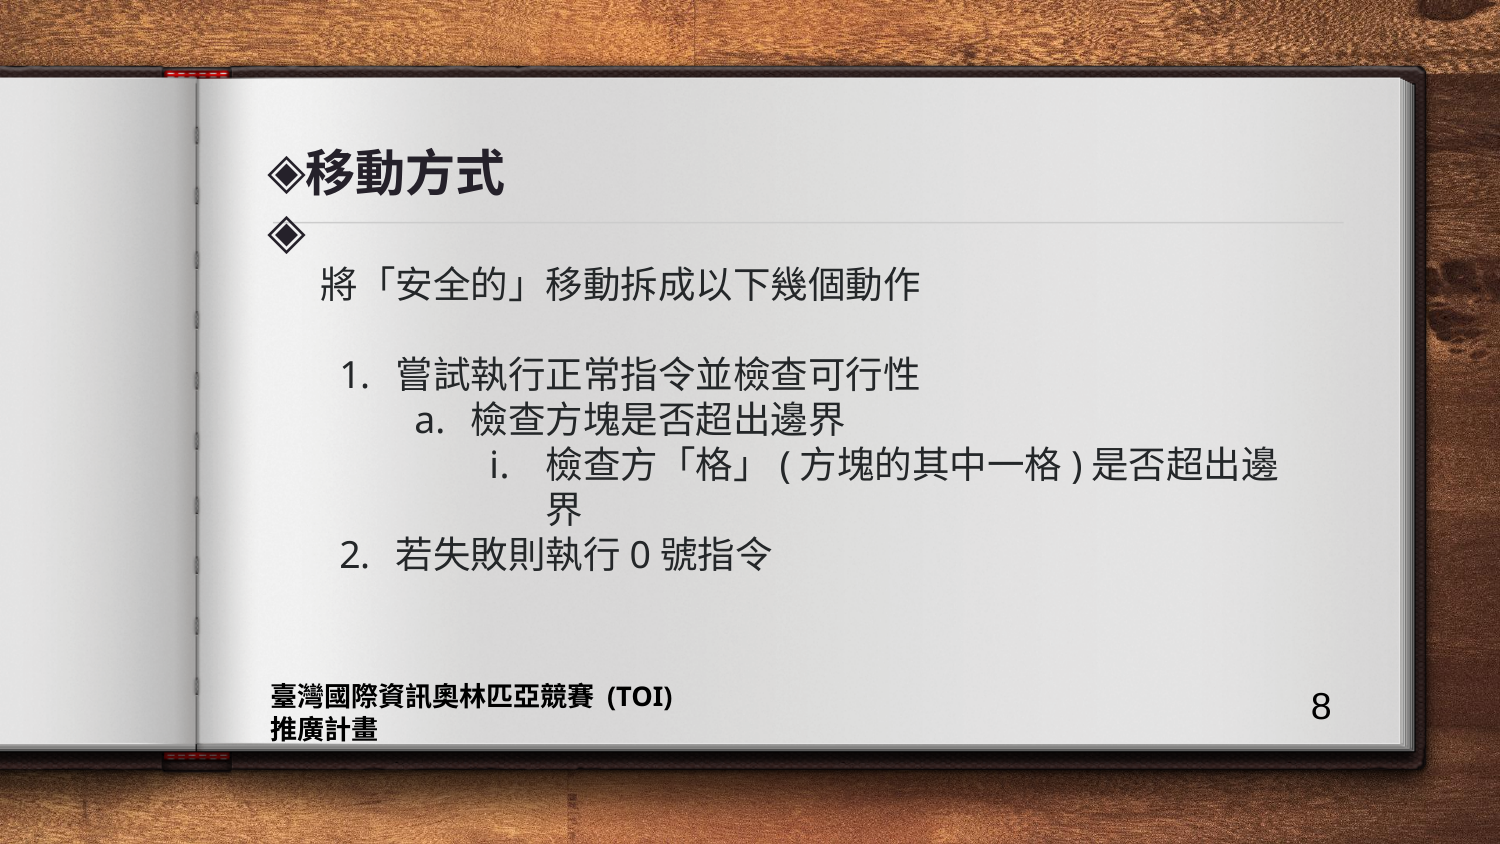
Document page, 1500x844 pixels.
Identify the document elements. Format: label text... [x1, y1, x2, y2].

text_box <number> [1295, 672, 1386, 737]
picture [0, 0, 1500, 844]
text_box 將「安全的」移動拆成以下幾個動作 嘗試執行正常指令並檢查可行性 檢查方塊是否超出邊界 檢查方「格」(方塊的其中一格)是否超出邊界 若失敗則執行0號指令 [306, 253, 1296, 630]
text_box 移動方式 [252, 126, 746, 216]
